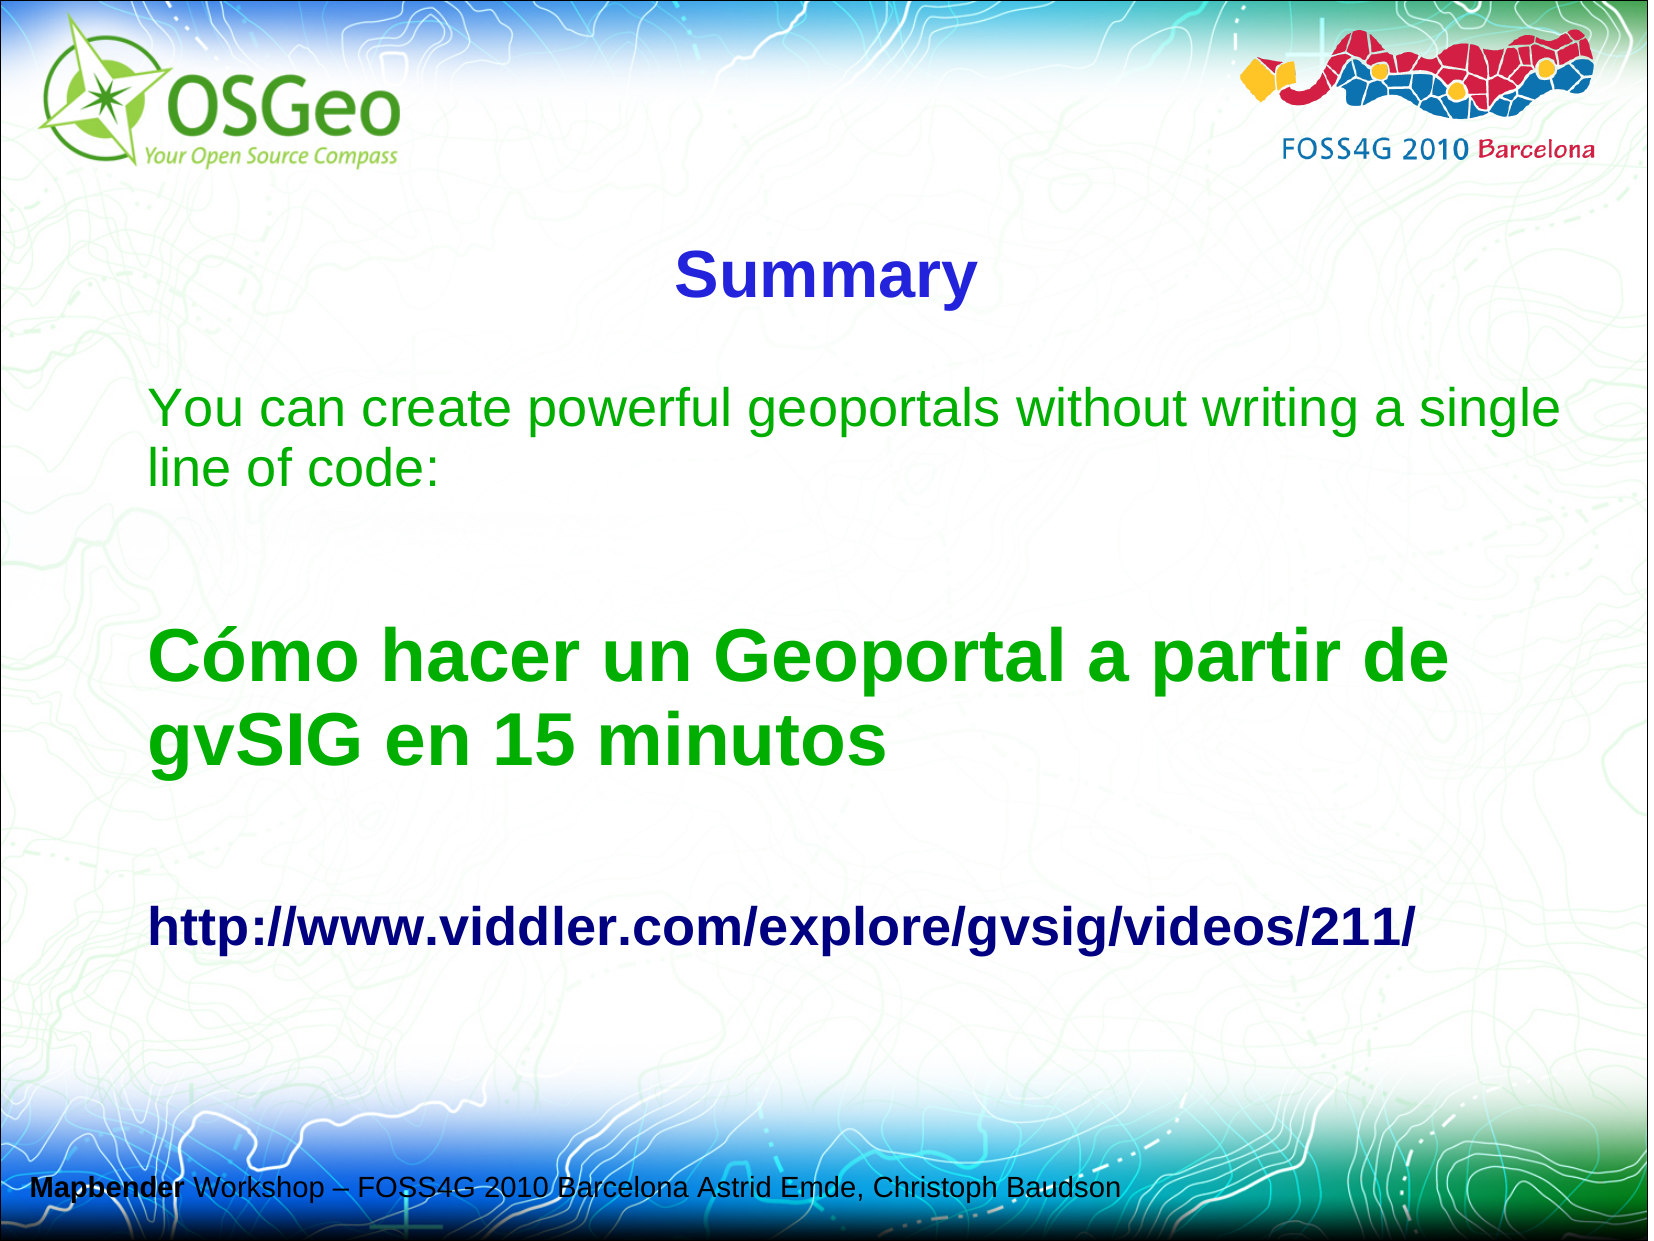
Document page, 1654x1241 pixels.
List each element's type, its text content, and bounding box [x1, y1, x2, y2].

title Summary [82, 208, 1571, 342]
list You can create powerful geoportals without writing a single line of code: Cómo hacer un Geoportal a partir de gvSIG en 15 minutos http://www.viddler.com/explore/gvsig/videos/211/ [76, 377, 1565, 1241]
picture [1, 1, 1647, 1240]
